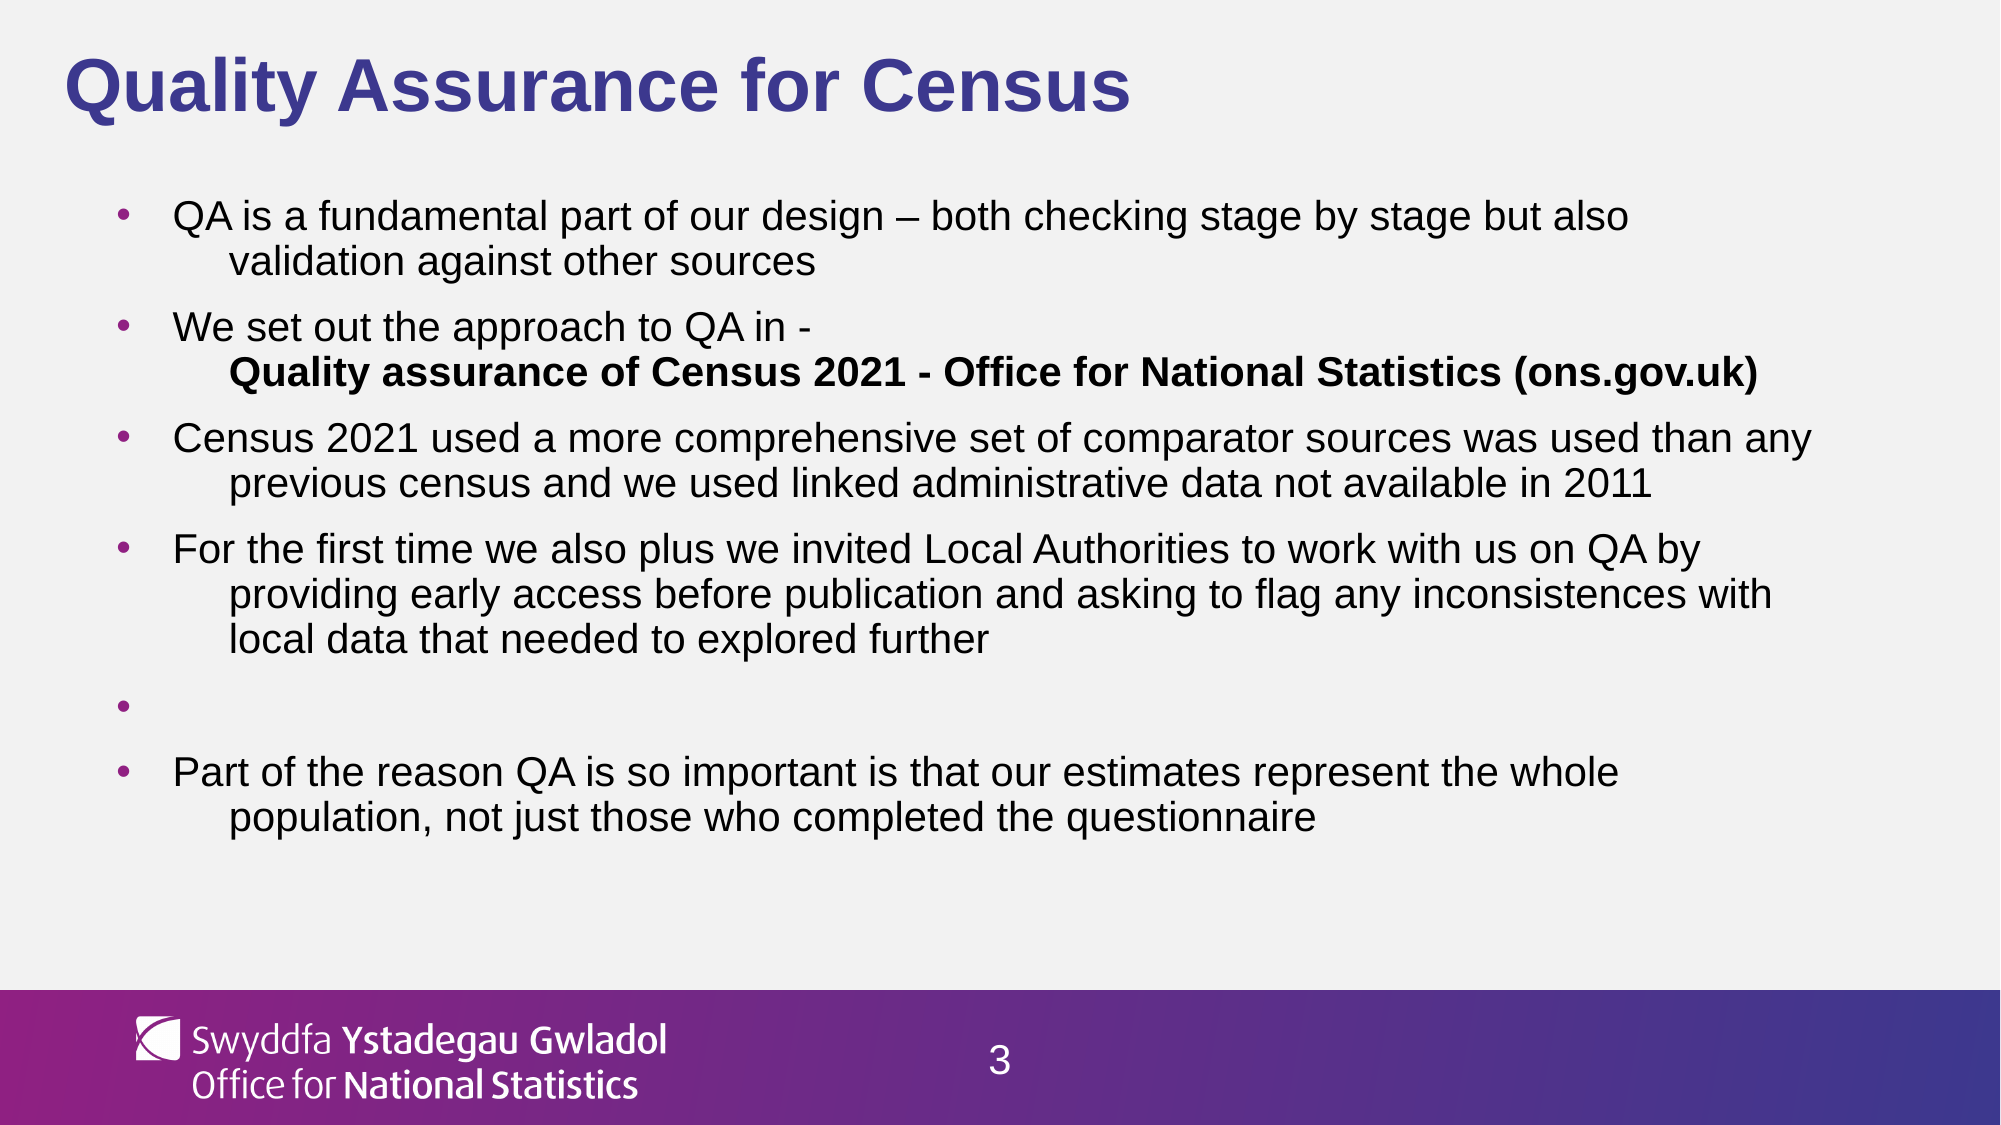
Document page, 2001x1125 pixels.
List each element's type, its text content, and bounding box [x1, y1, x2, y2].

list QA is a fundamental part of our design – both checking stage by stage but also validation against other sources We set out the approach to QA in - Quality assurance of Census 2021 - Office for National Statistics (ons.gov.uk) Census 2021 used a more comprehensive set of comparator sources was used than any previous census and we used linked administrative data not available in 2011 For the first time we also plus we invited Local Authorities to work with us on QA by providing early access before publication and asking to flag any inconsistences with local data that needed to explored further Part of the reason QA is so important is that our estimates represent the whole population, not just those who completed the questionnaire [101, 194, 1830, 922]
title Quality Assurance for Census [64, 39, 1939, 127]
text_box 3 [764, 1025, 1236, 1086]
